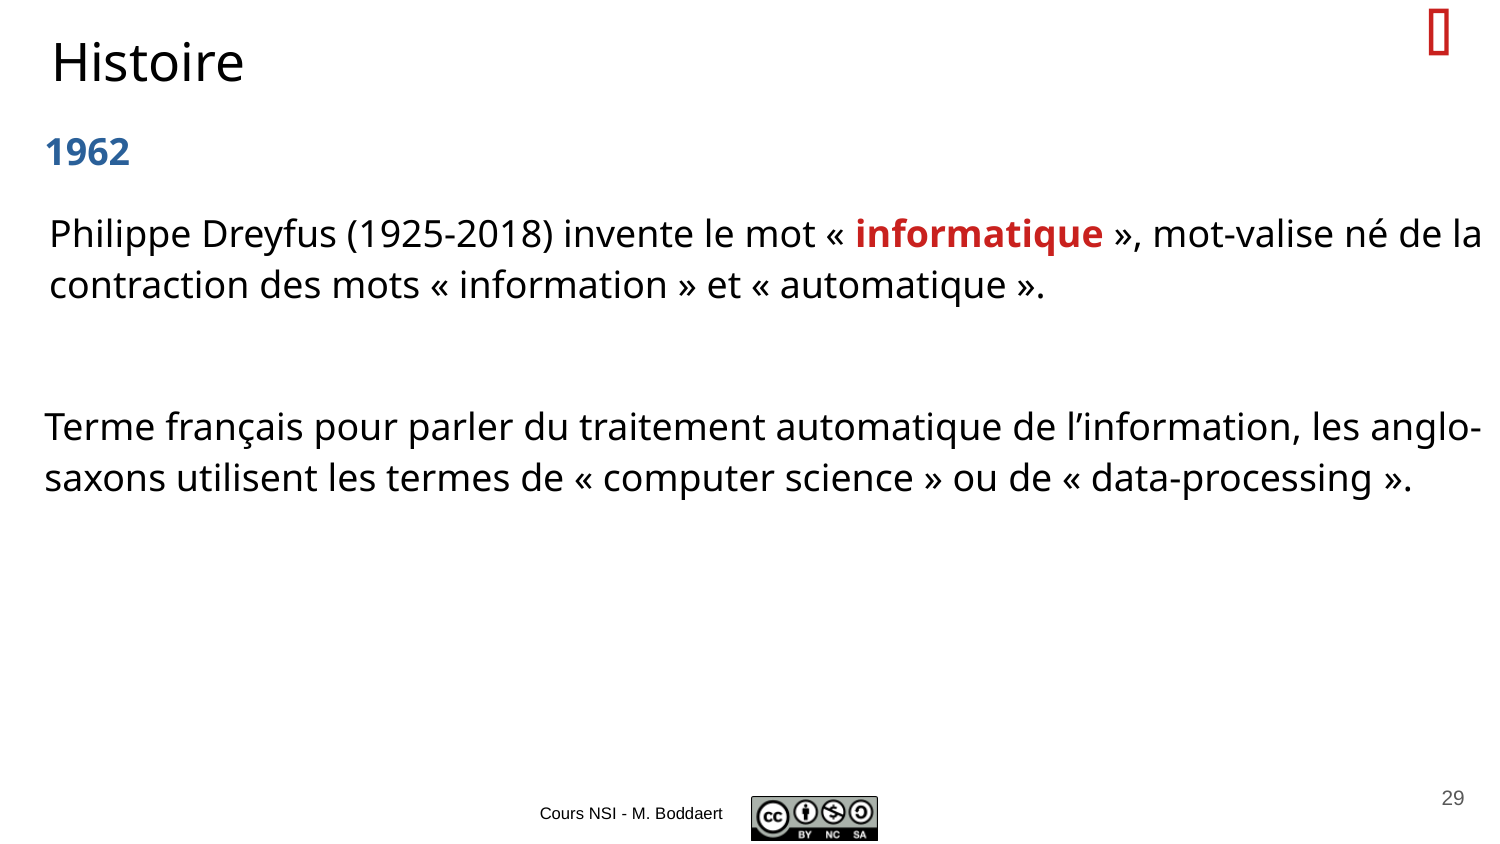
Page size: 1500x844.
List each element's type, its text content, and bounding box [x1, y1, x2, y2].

text_box  [1413, 0, 1500, 90]
text_box Philippe Dreyfus (1925-2018) invente le mot « informatique », mot-valise né de la contraction des mots « information » et « automatique ». [34, 200, 1500, 303]
picture [751, 796, 878, 841]
text_box 1962 [29, 120, 1477, 178]
slide_number <numéro> [1389, 764, 1480, 830]
title Histoire [51, 13, 1449, 108]
text_box Terme français pour parler du traitement automatique de l’information, les anglo-saxons utilisent les termes de « computer science » ou de « data-processing ». [29, 393, 1500, 502]
